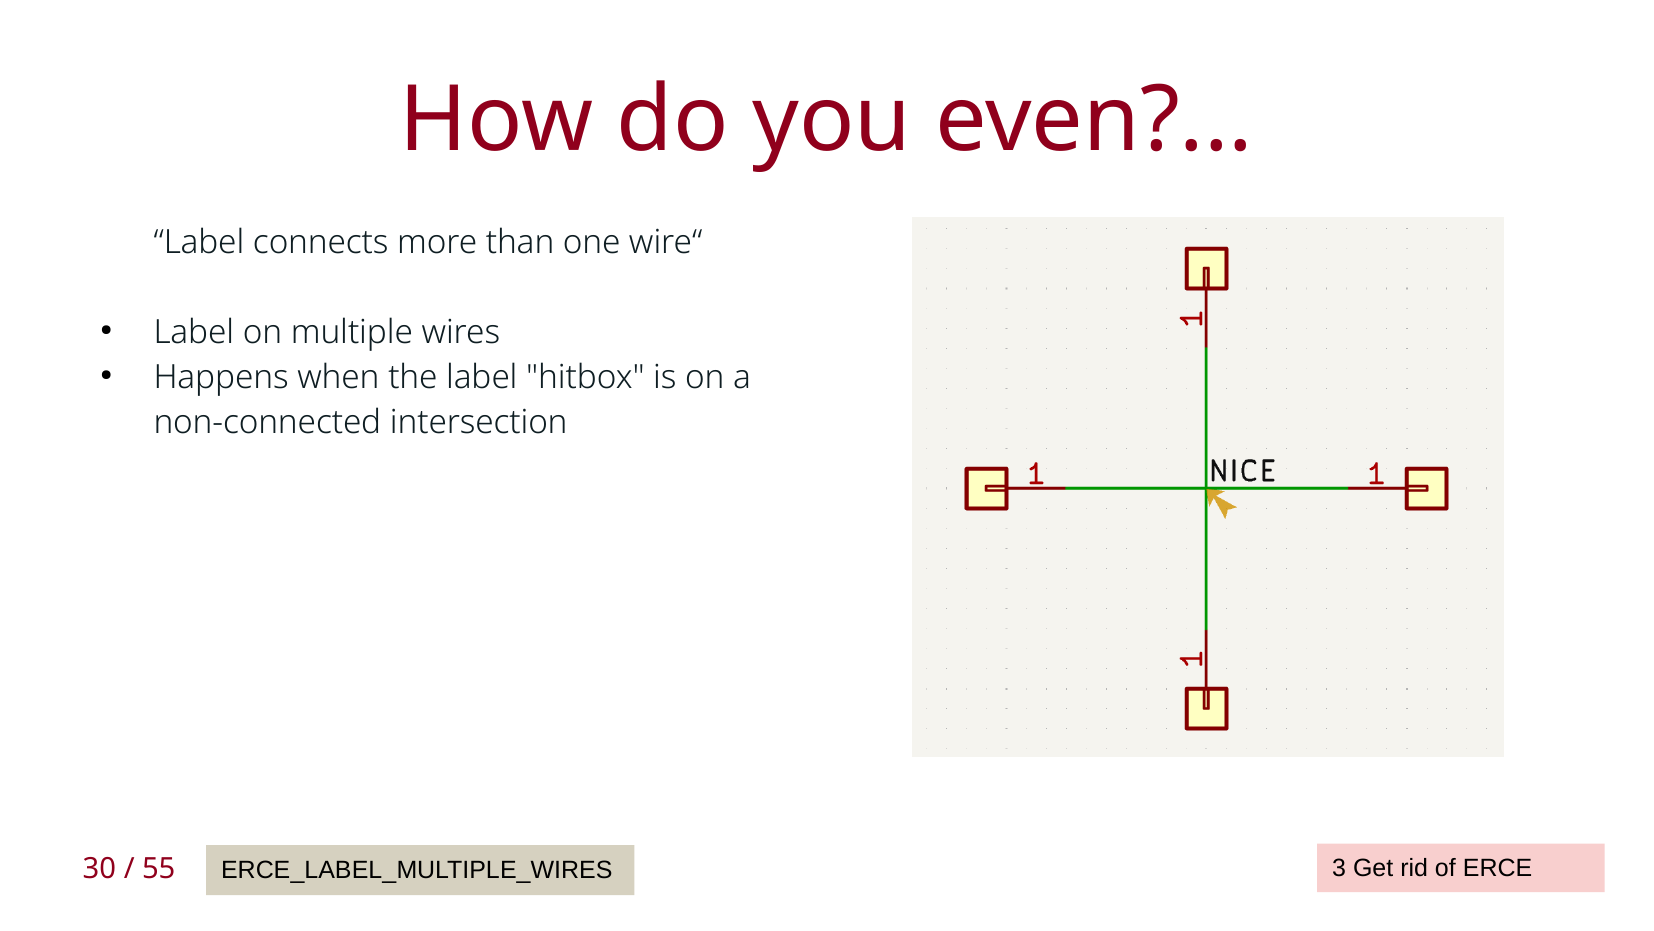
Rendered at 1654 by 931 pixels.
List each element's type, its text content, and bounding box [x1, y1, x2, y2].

text_box 3 Get rid of ERCE [1317, 843, 1605, 893]
list “Label connects more than one wire“ Label on multiple wires Happens when the label "hitbox" is on a non-connected intersection [82, 217, 809, 758]
picture [912, 217, 1504, 758]
title How do you even?... [82, 37, 1571, 193]
text_box ERCE_LABEL_MULTIPLE_WIRES [206, 845, 635, 896]
